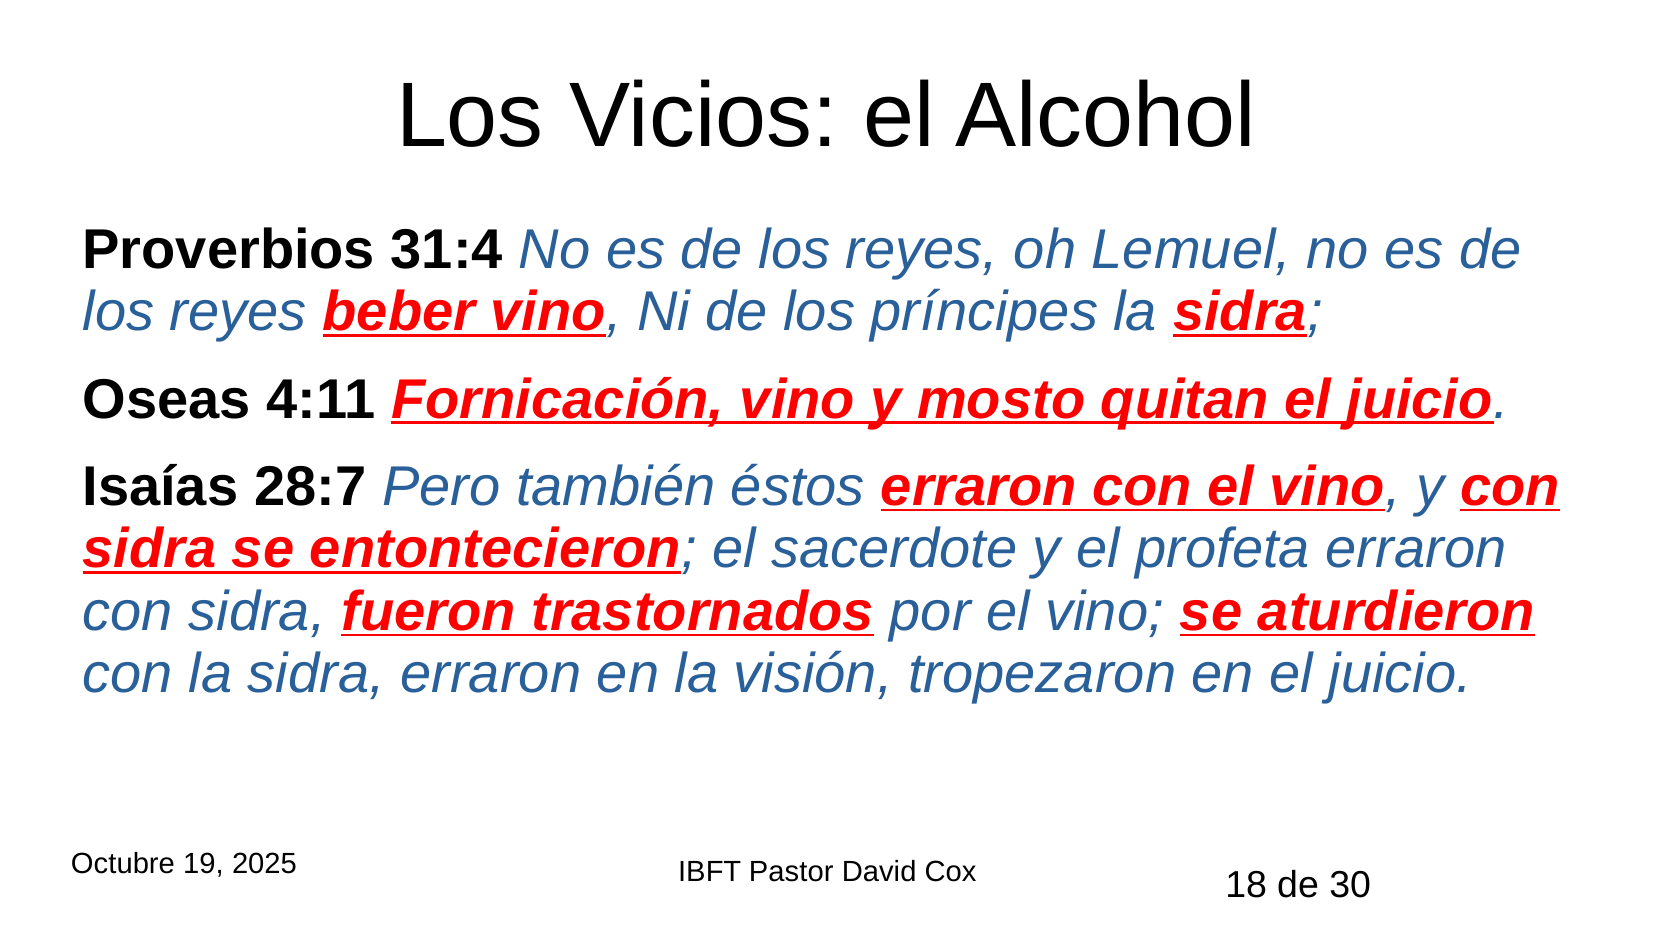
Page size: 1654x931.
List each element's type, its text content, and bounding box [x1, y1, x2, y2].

list Proverbios 31:4 No es de los reyes, oh Lemuel, no es de los reyes beber vino, Ni de los príncipes la sidra; Oseas 4:11 Fornicación, vino y mosto quitan el juicio. Isaías 28:7 Pero también éstos erraron con el vino, y con sidra se entontecieron; el sacerdote y el profeta erraron con sidra, fueron trastornados por el vino; se aturdieron con la sidra, erraron en la visión, tropezaron en el juicio. [82, 217, 1571, 758]
text_box <number> de 30 [1210, 856, 1418, 931]
text_box IBFT Pastor David Cox [565, 847, 1090, 912]
title Los Vicios: el Alcohol [82, 37, 1571, 193]
text_box Octubre 19, 2025 [56, 806, 451, 922]
